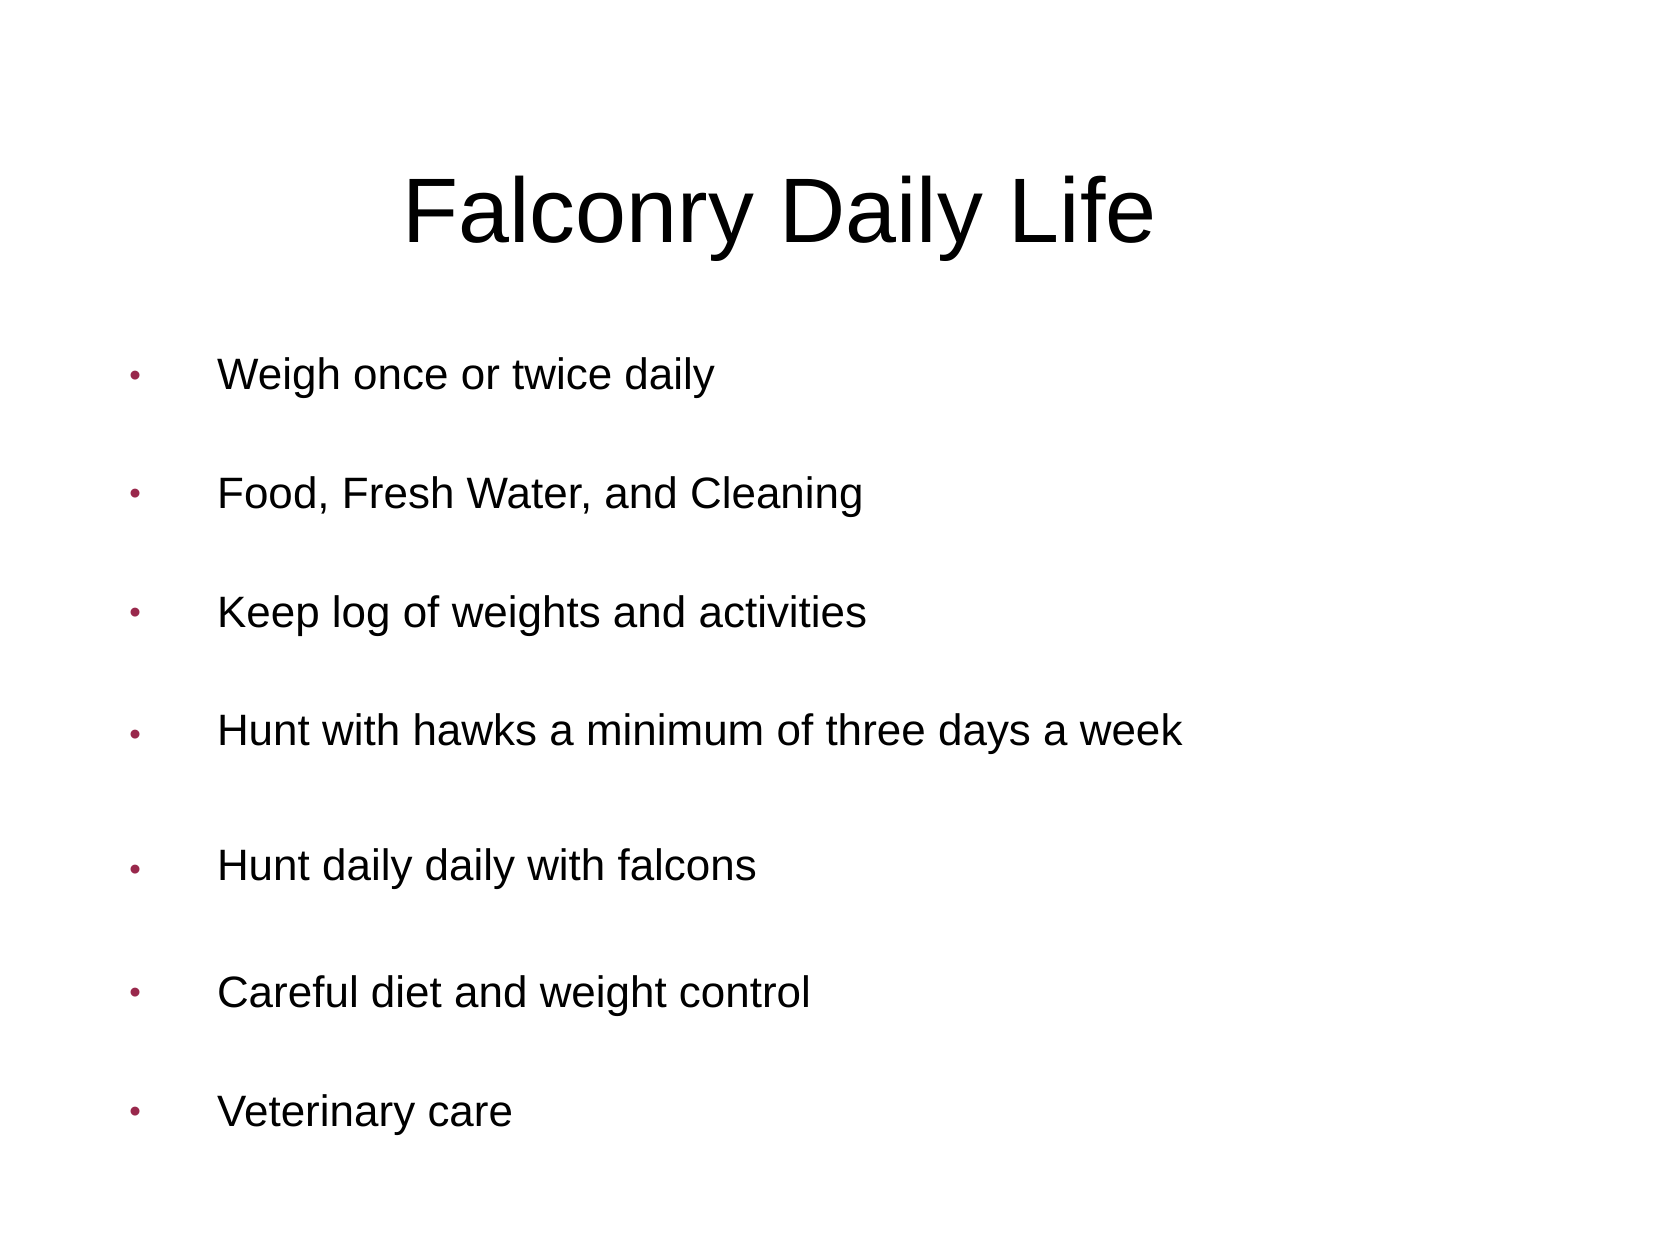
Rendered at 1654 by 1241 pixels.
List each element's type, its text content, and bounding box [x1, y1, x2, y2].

list Weigh once or twice daily Food, Fresh Water, and Cleaning Keep log of weights and activities Hunt with hawks a minimum of three days a week‏ Hunt daily daily with falcons‏ Careful diet and weight control Veterinary care [121, 337, 1500, 1146]
title Falconry Daily Life [74, 53, 1486, 263]
